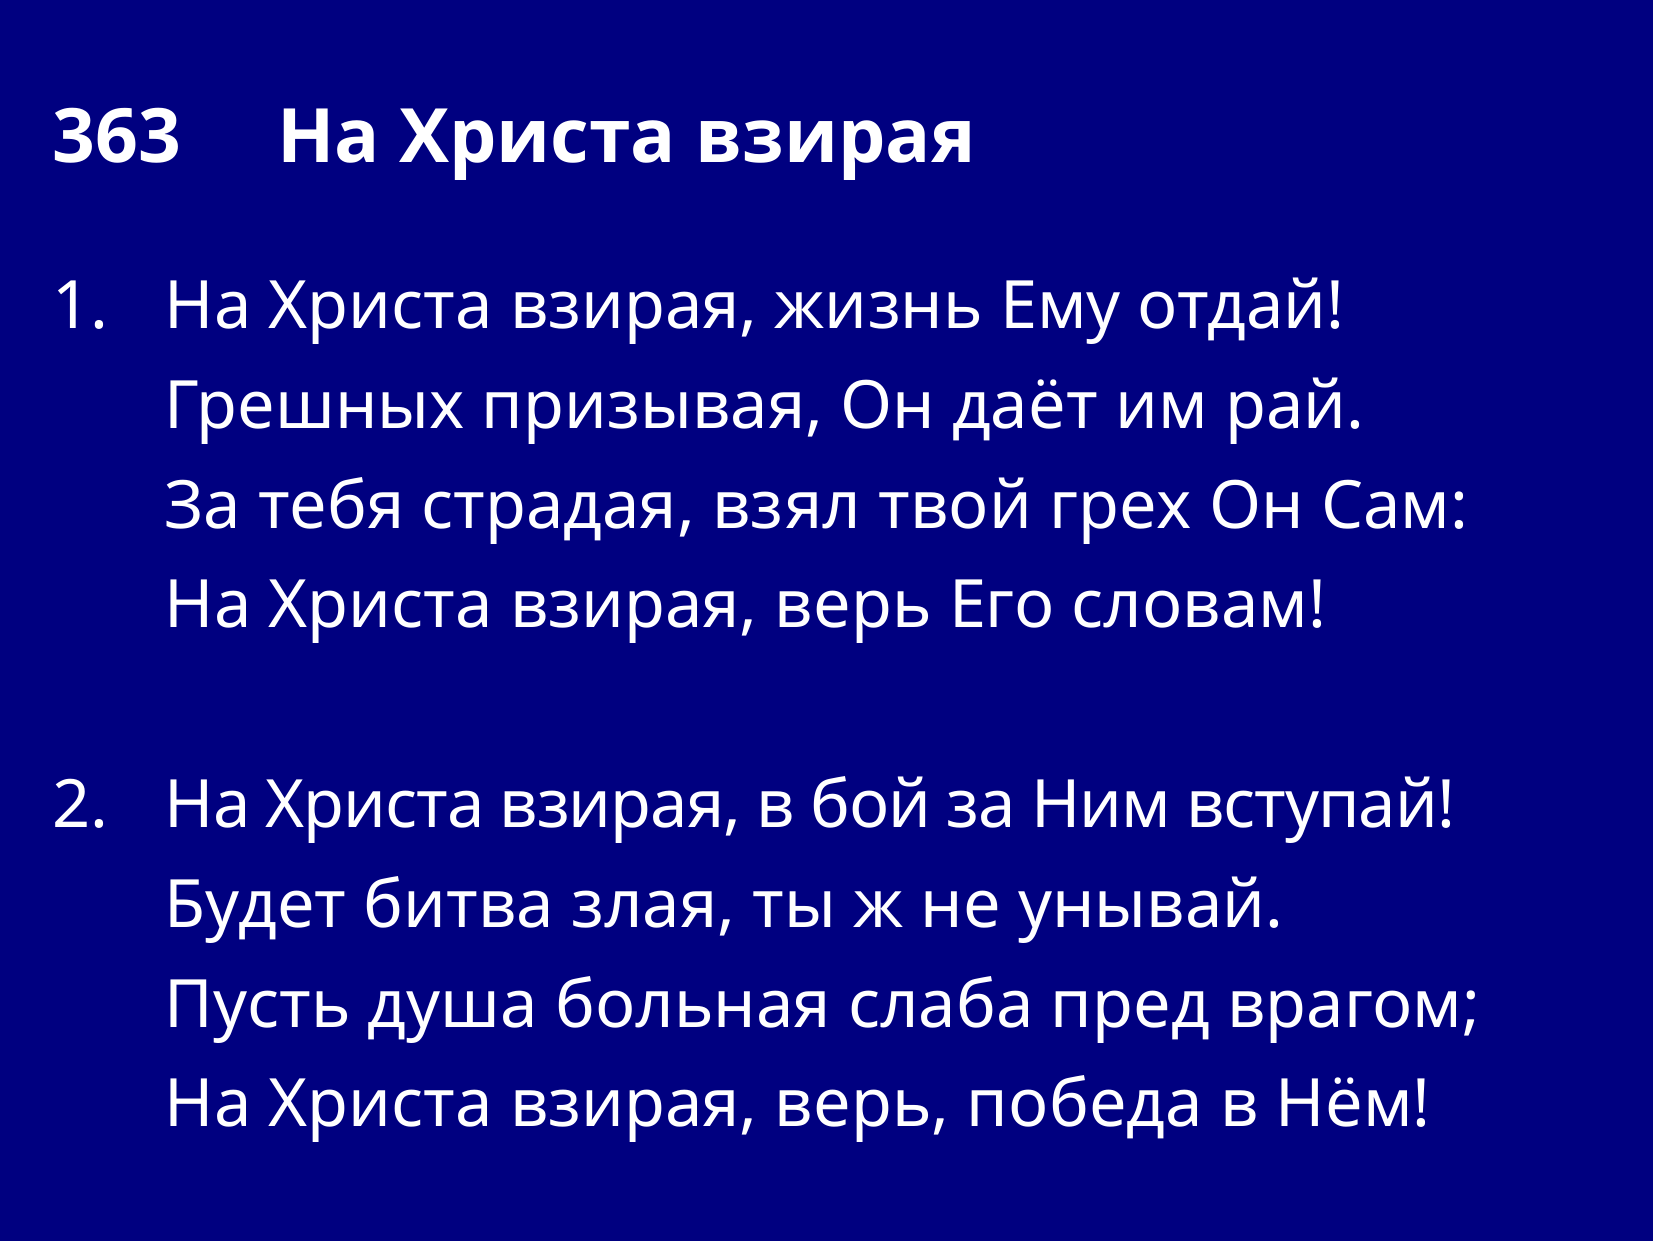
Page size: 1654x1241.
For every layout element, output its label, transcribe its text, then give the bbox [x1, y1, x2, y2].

text_box 1. На Христа взирая, жизнь Ему отдай! Грешных призывая, Он даёт им рай. За тебя страдая, взял твой грех Он Сам: На Христа взирая, верь Его словам! 2. На Христа взирая, в бой за Ним вступай! Будет битва злая, ты ж не унывай. Пусть душа больная слаба пред врагом; На Христа взирая, верь, победа в Нём! [37, 150, 1653, 1163]
text_box 363 На Христа взирая [37, 75, 1576, 188]
